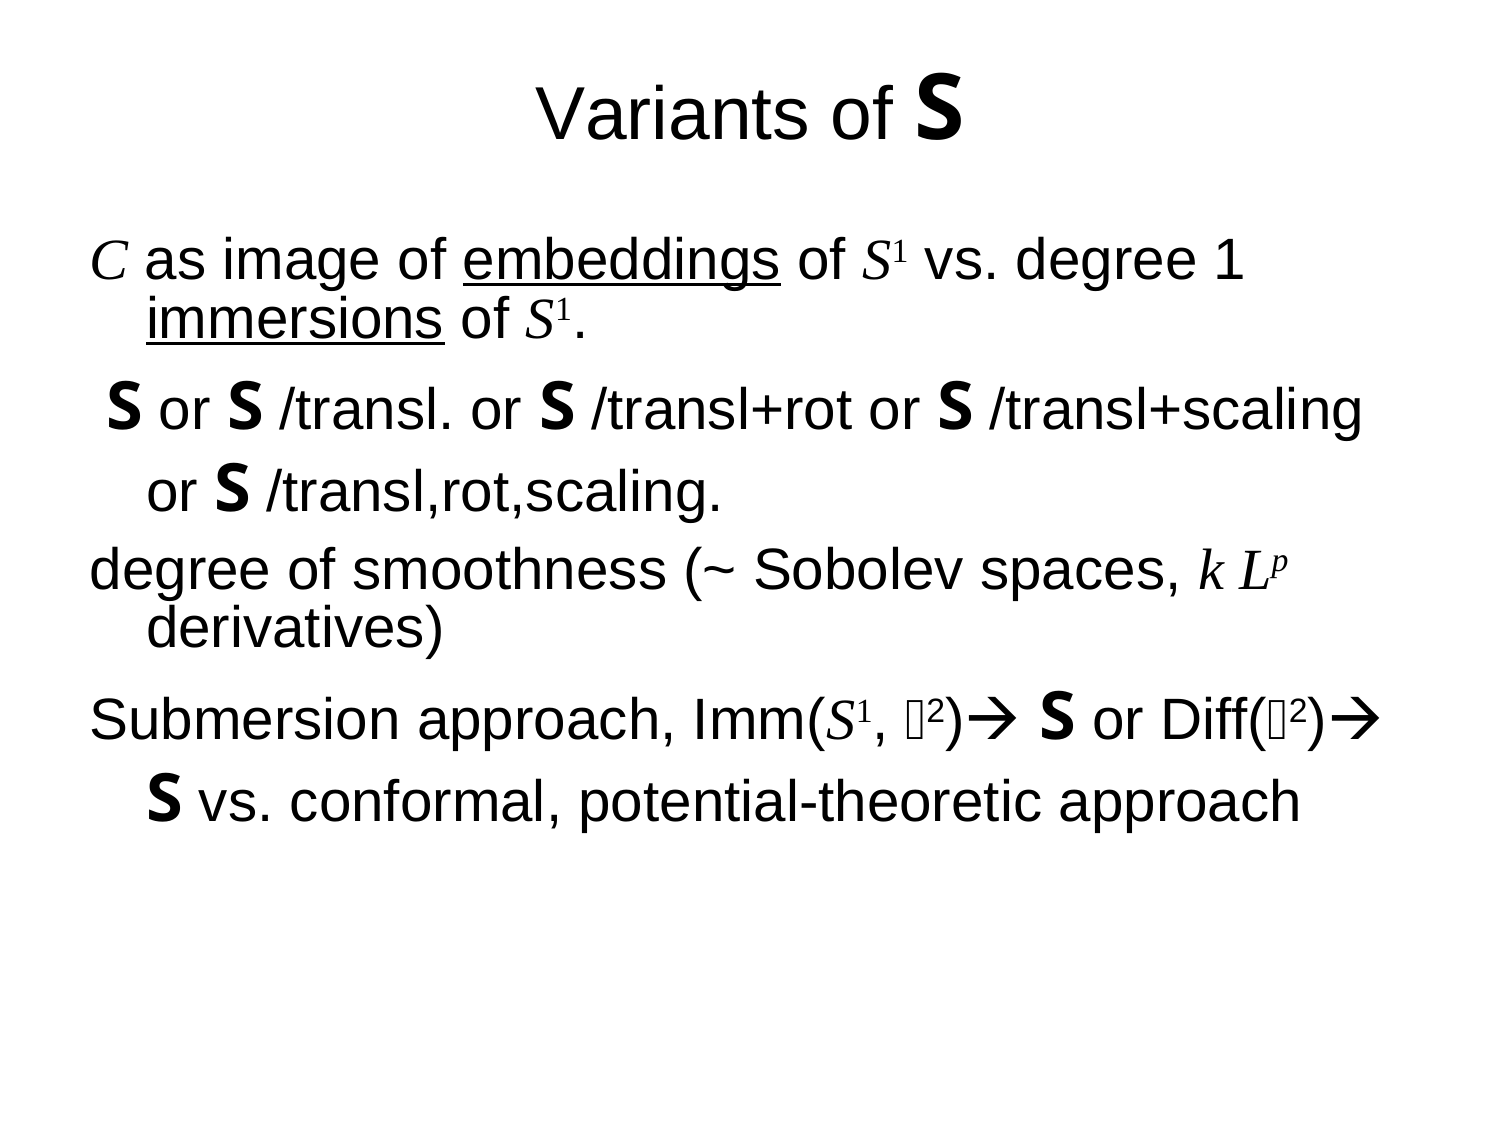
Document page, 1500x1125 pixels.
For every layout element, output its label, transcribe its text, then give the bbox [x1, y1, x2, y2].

list C as image of embeddings of S1 vs. degree 1 immersions of S1. S or S /transl. or S /transl+rot or S /transl+scaling or S /transl,rot,scaling. degree of smoothness (~ Sobolev spaces, k Lp derivatives) Submersion approach, Imm(S1, 2) S or Diff(2) S vs. conformal, potential-theoretic approach [75, 224, 1426, 968]
title Variants of S [75, 41, 1426, 167]
